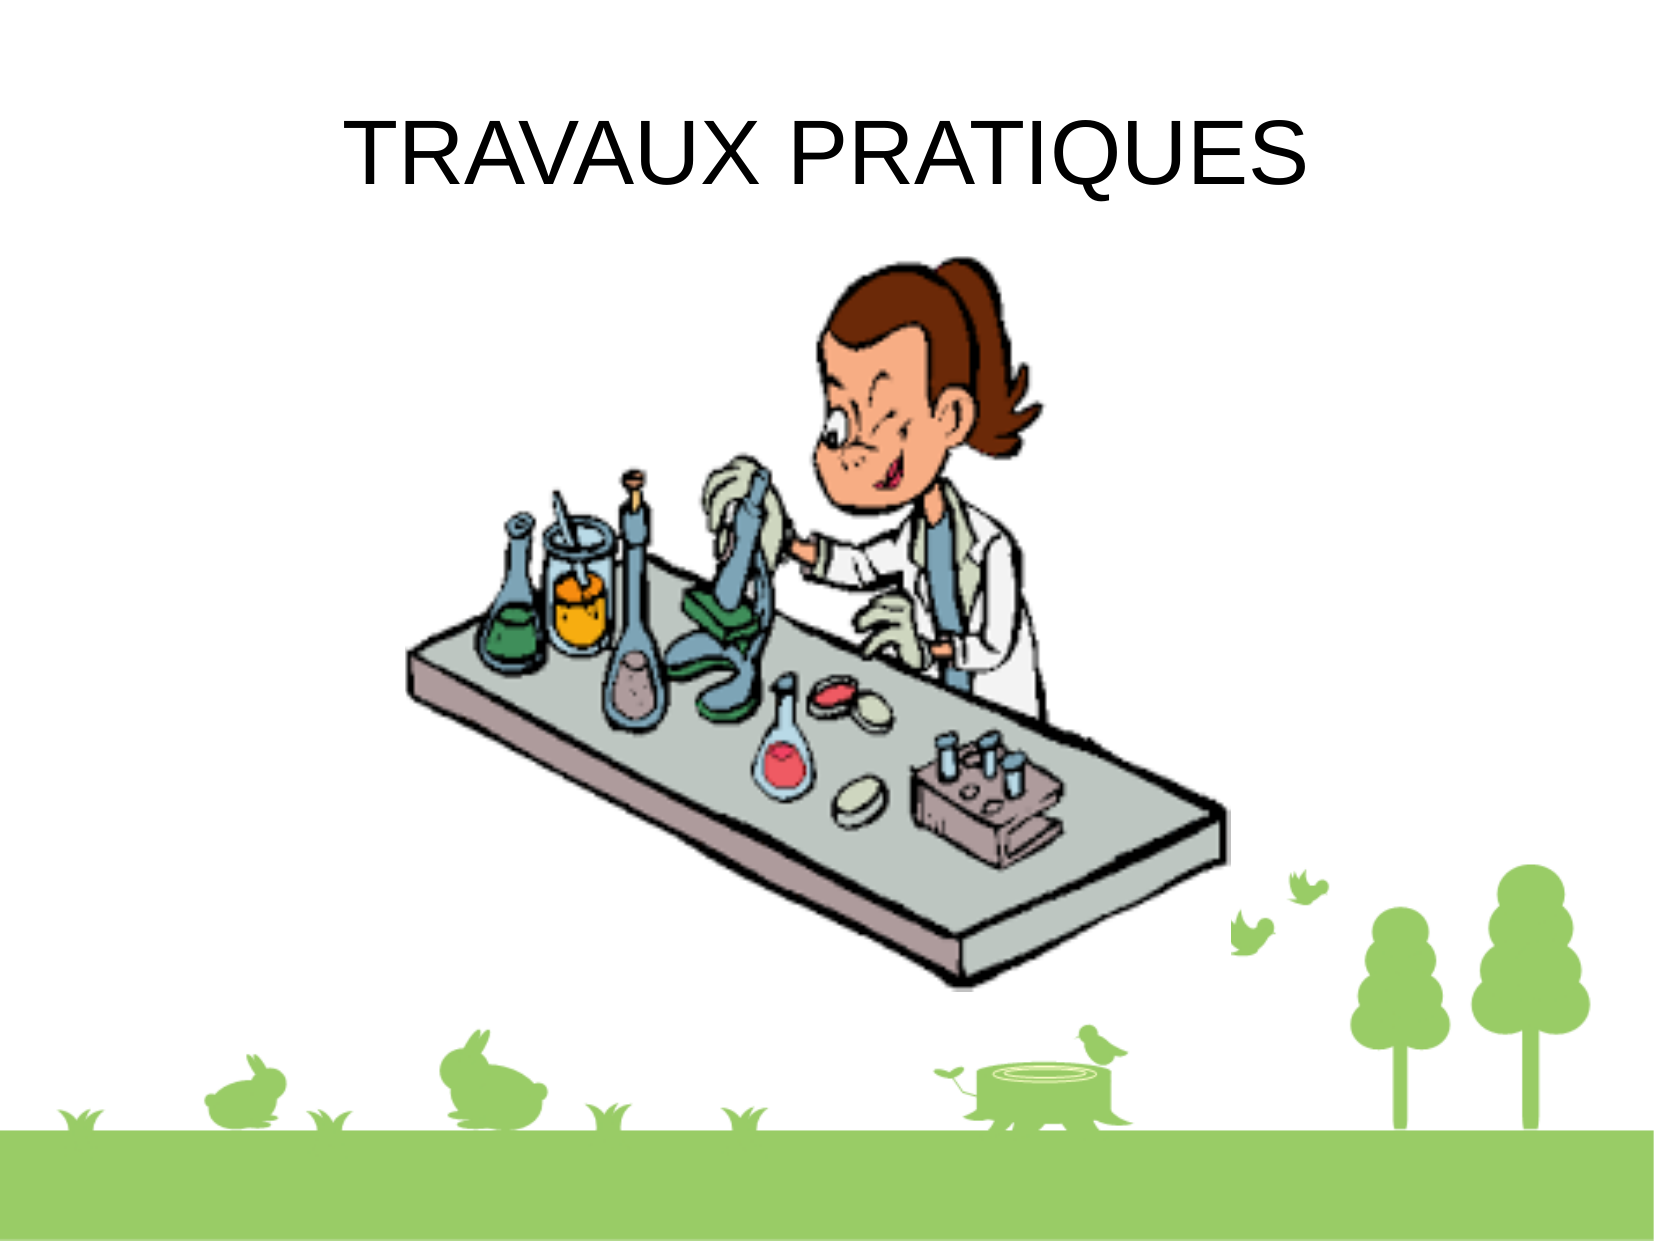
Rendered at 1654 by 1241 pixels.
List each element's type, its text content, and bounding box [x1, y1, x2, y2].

picture [0, 0, 1654, 1241]
title TRAVAUX PRATIQUES [82, 49, 1571, 257]
